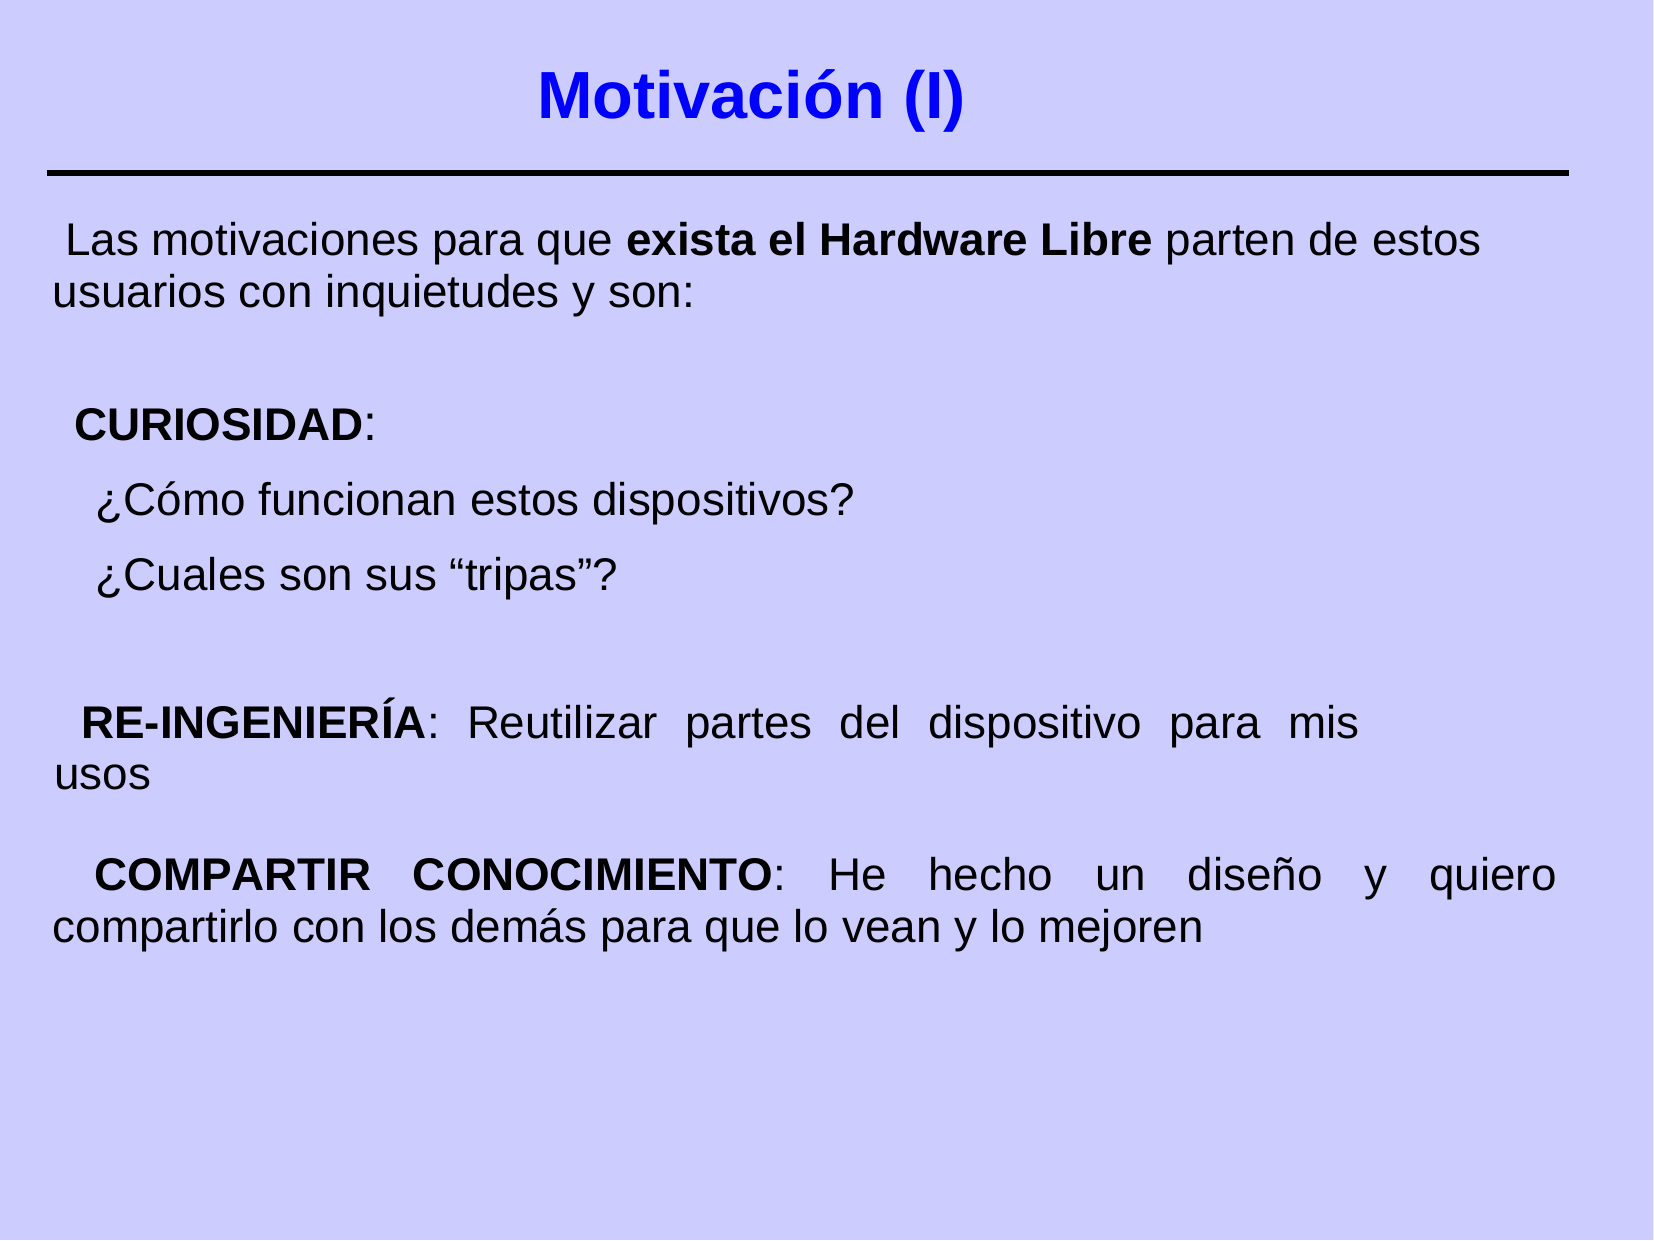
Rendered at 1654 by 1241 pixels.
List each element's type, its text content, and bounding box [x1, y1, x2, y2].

title Motivación (I) [114, 0, 1390, 170]
text_box COMPARTIR CONOCIMIENTO: He hecho un diseño y quiero compartirlo con los demás para que lo vean y lo mejoren [52, 849, 1558, 952]
text_box CURIOSIDAD: ¿Cómo funcionan estos dispositivos? ¿Cuales son sus “tripas”? [60, 394, 1595, 601]
text_box Las motivaciones para que exista el Hardware Libre parten de estos usuarios con inquietudes y son: [52, 211, 1551, 321]
text_box RE-INGENIERÍA: Reutilizar partes del dispositivo para mis usos [54, 696, 1361, 749]
